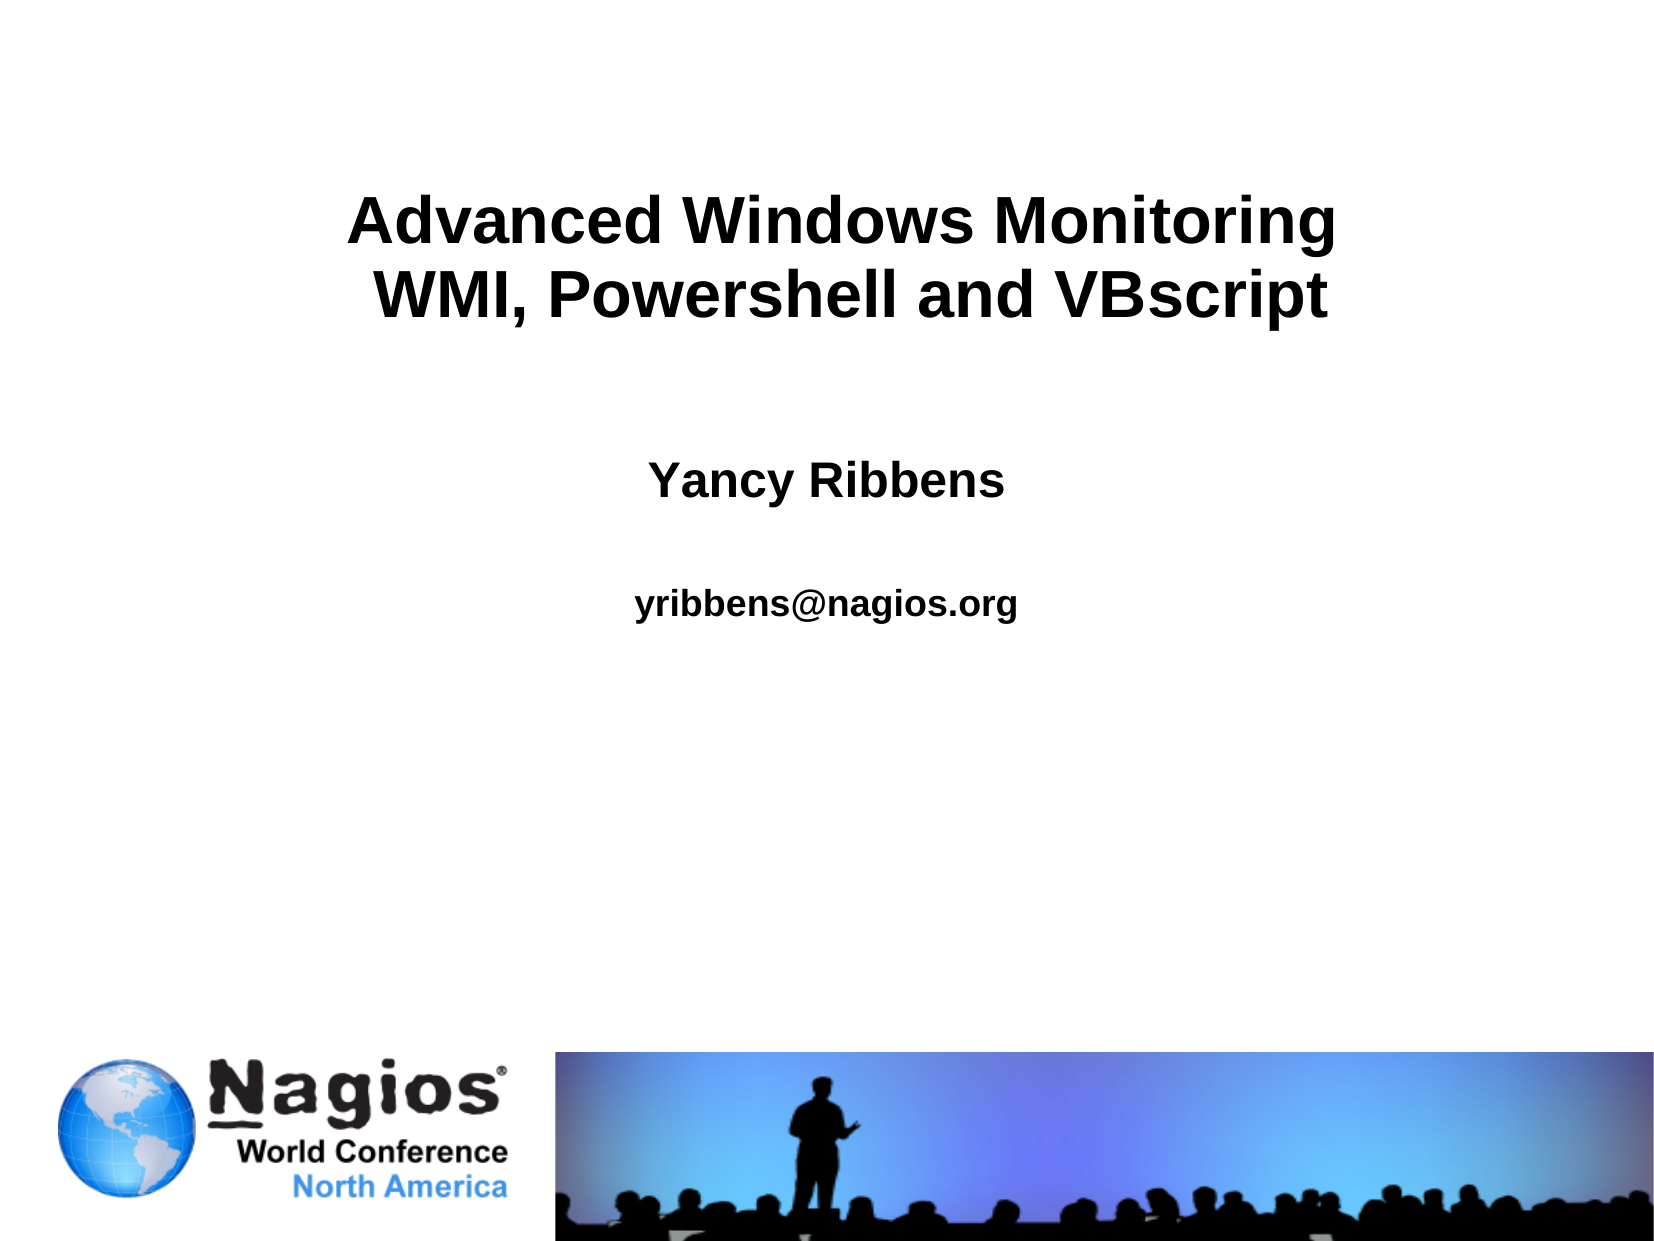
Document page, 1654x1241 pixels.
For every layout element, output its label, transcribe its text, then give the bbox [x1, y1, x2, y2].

picture [555, 1052, 1654, 1241]
picture [58, 1058, 509, 1228]
text_box Yancy Ribbens [0, 444, 1654, 517]
text_box yribbens@nagios.org [0, 574, 1654, 633]
text_box Advanced Windows Monitoring WMI, Powershell and VBscript [331, 175, 1373, 340]
